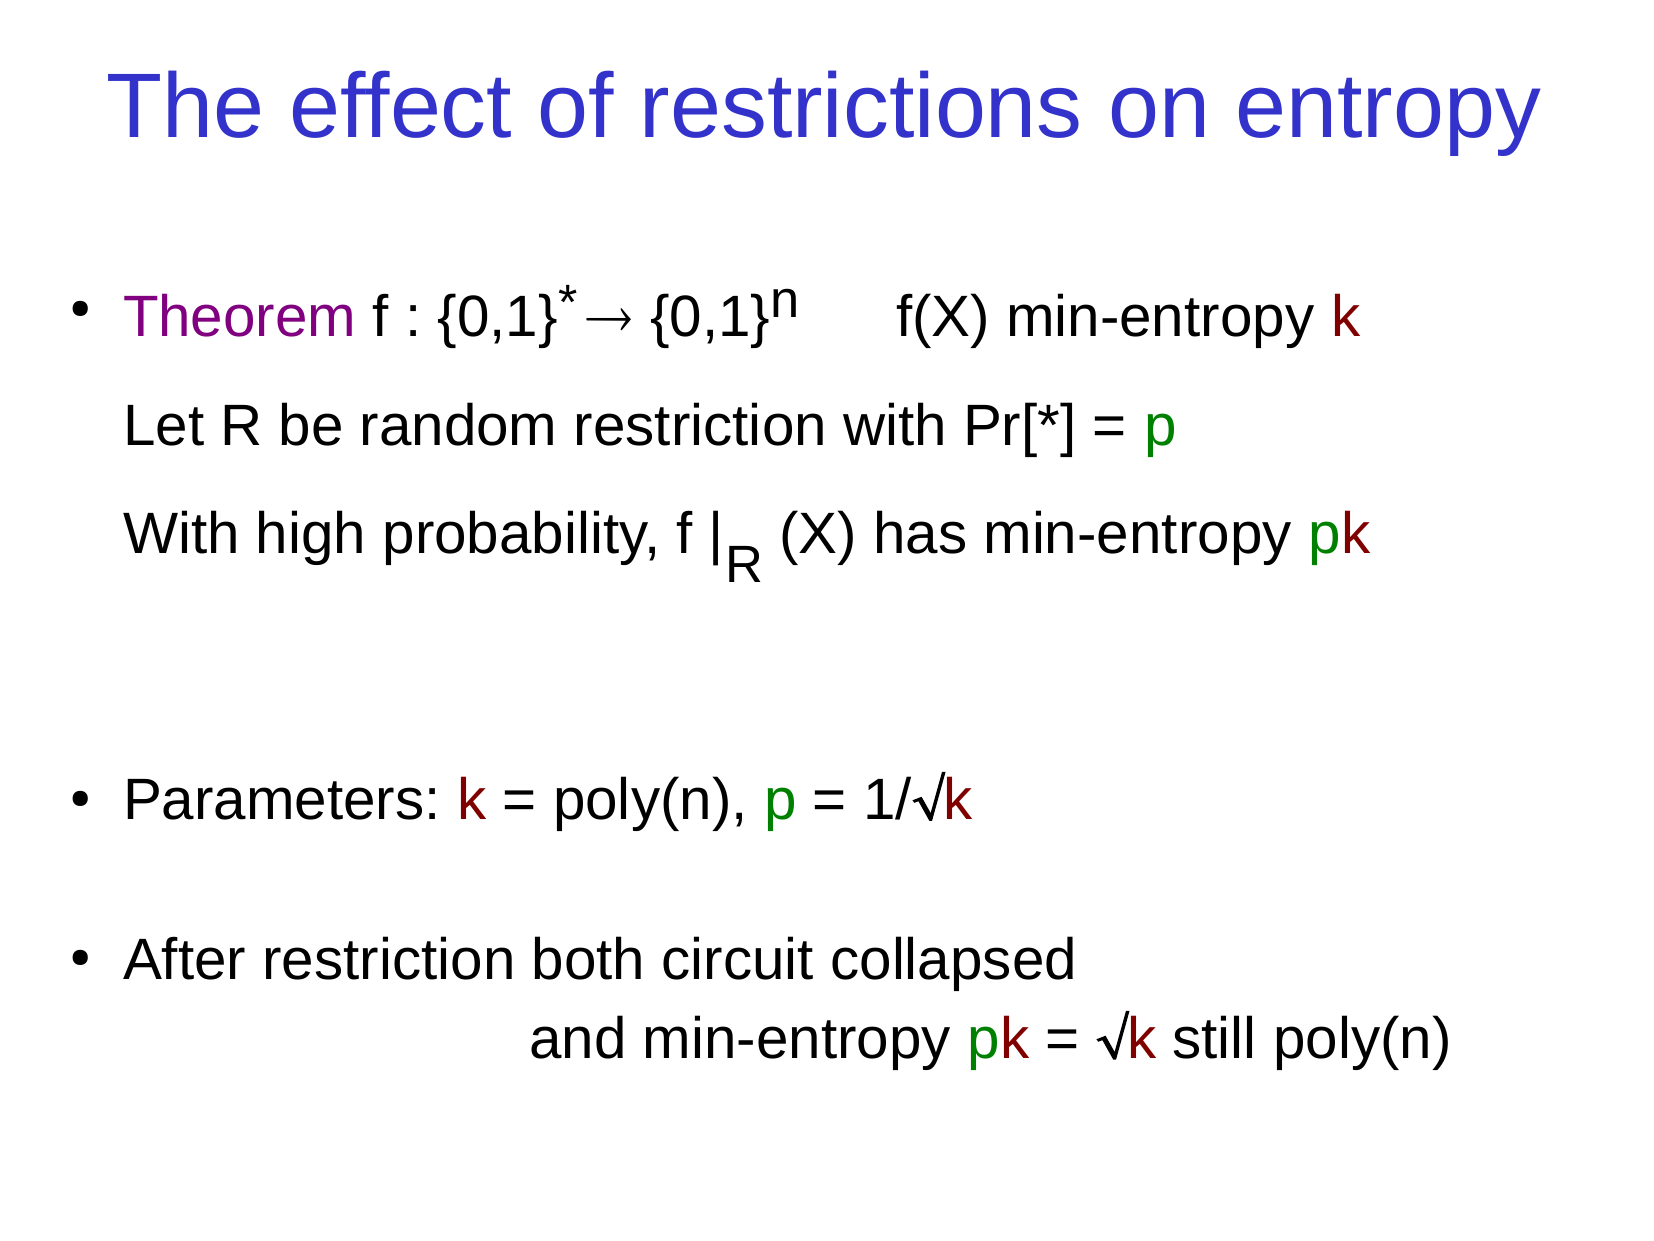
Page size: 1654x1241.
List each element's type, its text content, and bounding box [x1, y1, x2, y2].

title The effect of restrictions on entropy [0, 37, 1651, 175]
list Theorem f : {0,1}*  {0,1}n f(X) min-entropy k Let R be random restriction with Pr[*] = p With high probability, f |R (X) has min-entropy pk Parameters: k = poly(n), p = 1/k After restriction both circuit collapsed and min-entropy pk = k still poly(n) [37, 262, 1613, 1238]
